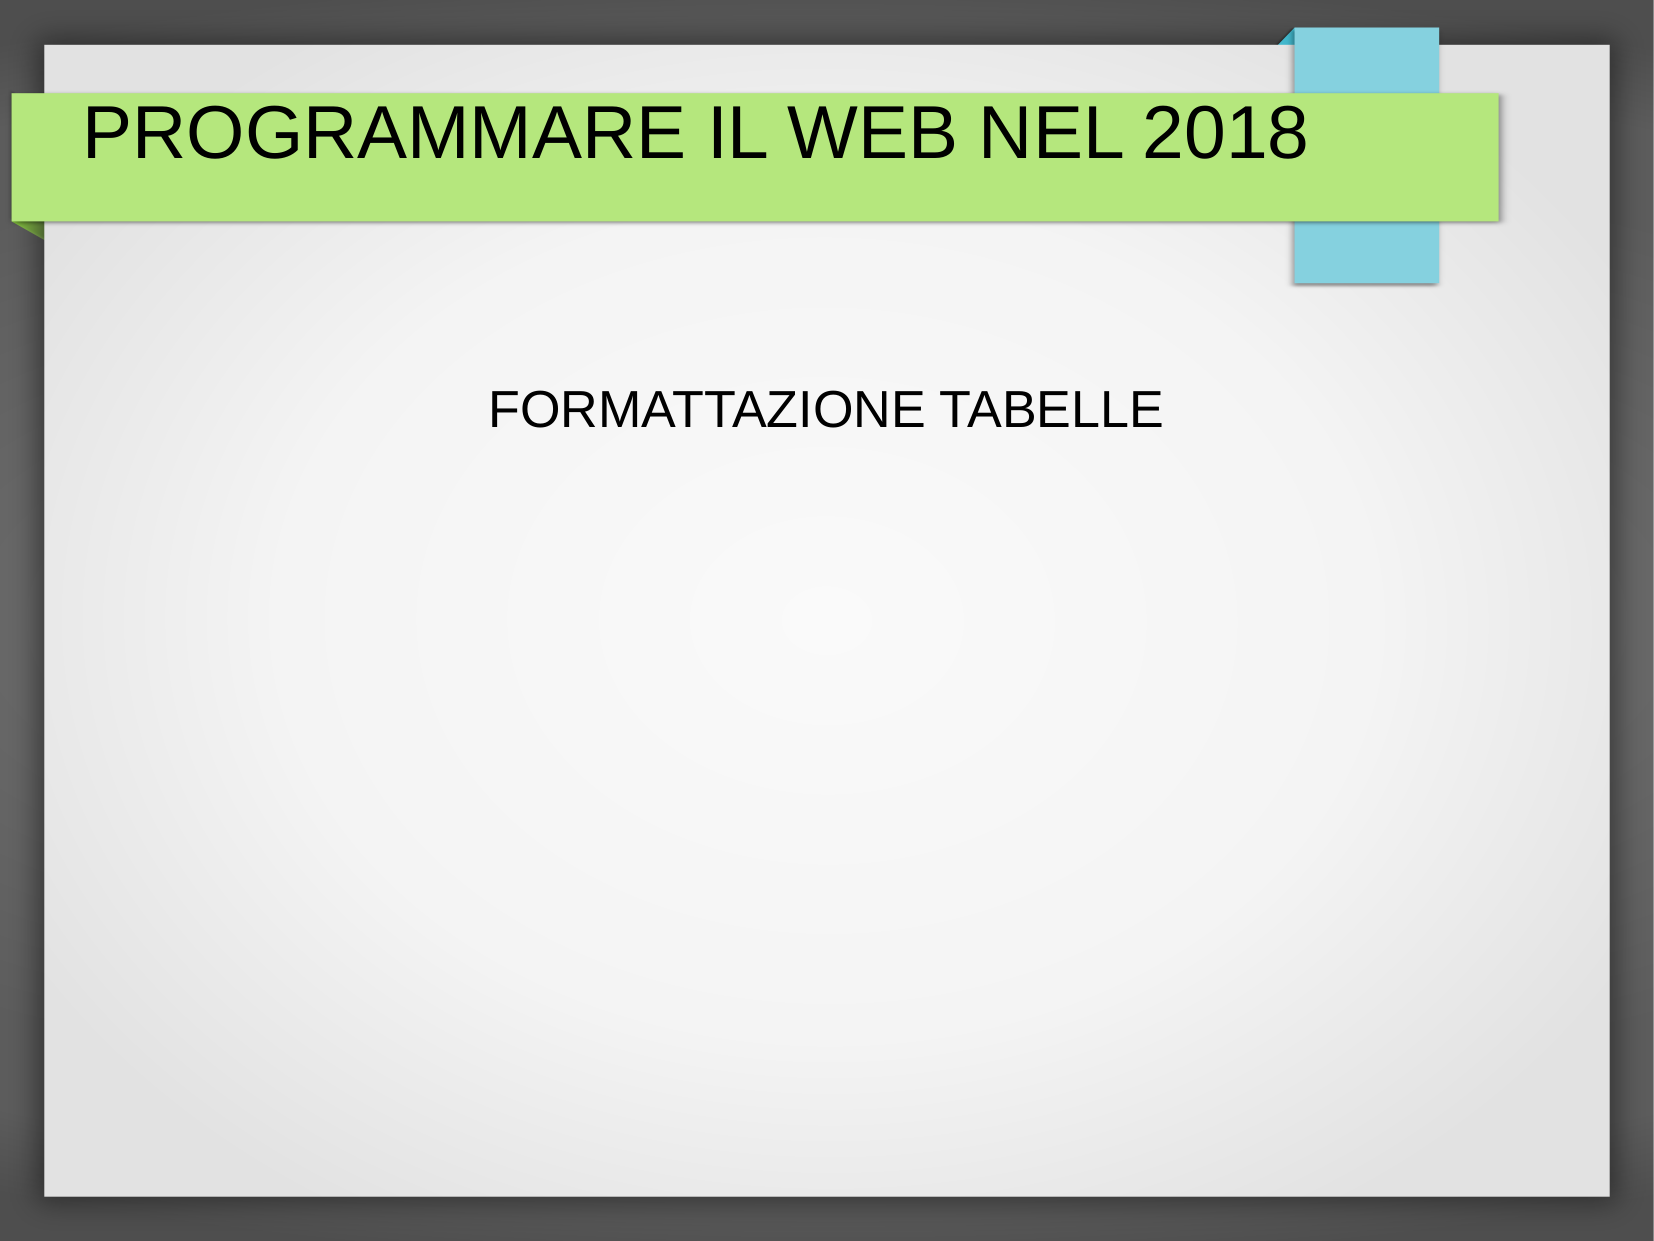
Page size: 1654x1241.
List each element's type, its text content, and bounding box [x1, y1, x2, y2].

title PROGRAMMARE IL WEB NEL 2018 [82, 44, 1489, 213]
picture [0, 0, 1654, 1241]
subtitle FORMATTAZIONE TABELLE [82, 250, 1571, 1015]
